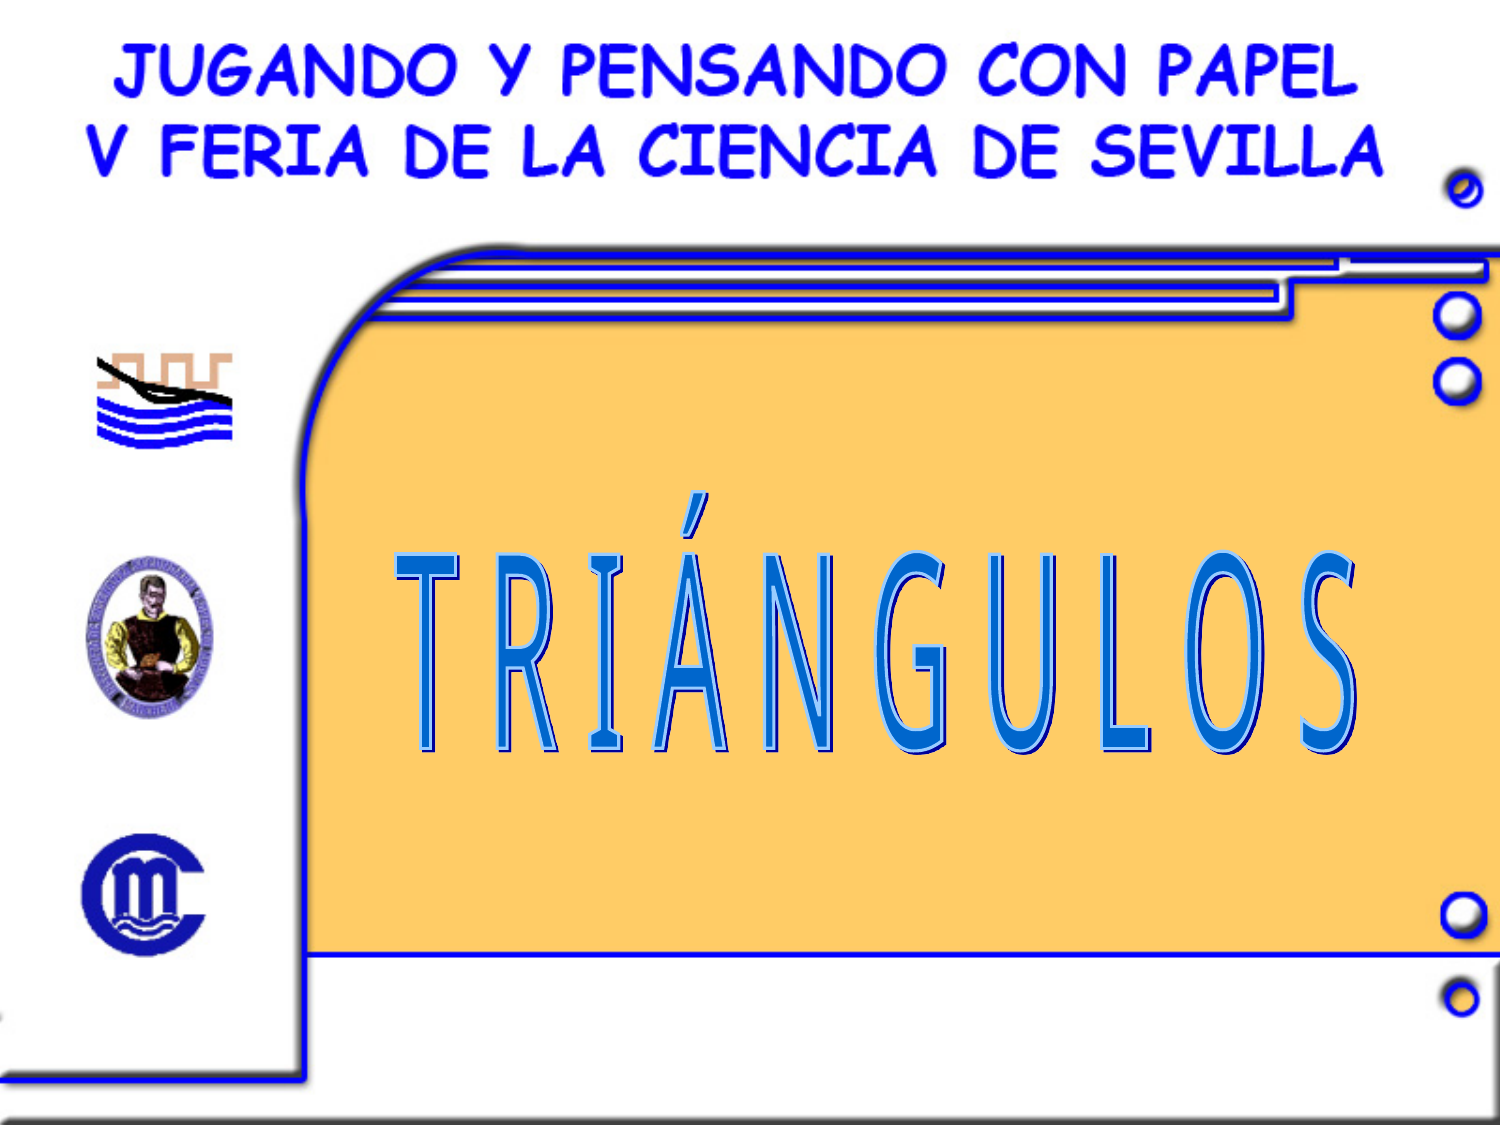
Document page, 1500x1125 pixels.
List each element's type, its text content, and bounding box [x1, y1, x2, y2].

text_box T R I Á N G U L O S [875, 551, 942, 751]
text_box T R I Á N G U L O S [652, 553, 725, 749]
text_box T R I Á N G U L O S [1185, 551, 1260, 751]
text_box T R I Á N G U L O S [1301, 551, 1353, 751]
text_box T R I Á N G U L O S [989, 554, 1052, 751]
picture [0, 0, 1500, 1125]
text_box T R I Á N G U L O S [395, 554, 456, 749]
text_box T R I Á N G U L O S [497, 554, 555, 749]
text_box T R I Á N G U L O S [764, 554, 829, 749]
text_box T R I Á N G U L O S [589, 554, 619, 749]
text_box T R I Á N G U L O S [681, 491, 705, 536]
text_box T R I Á N G U L O S [1101, 554, 1147, 749]
